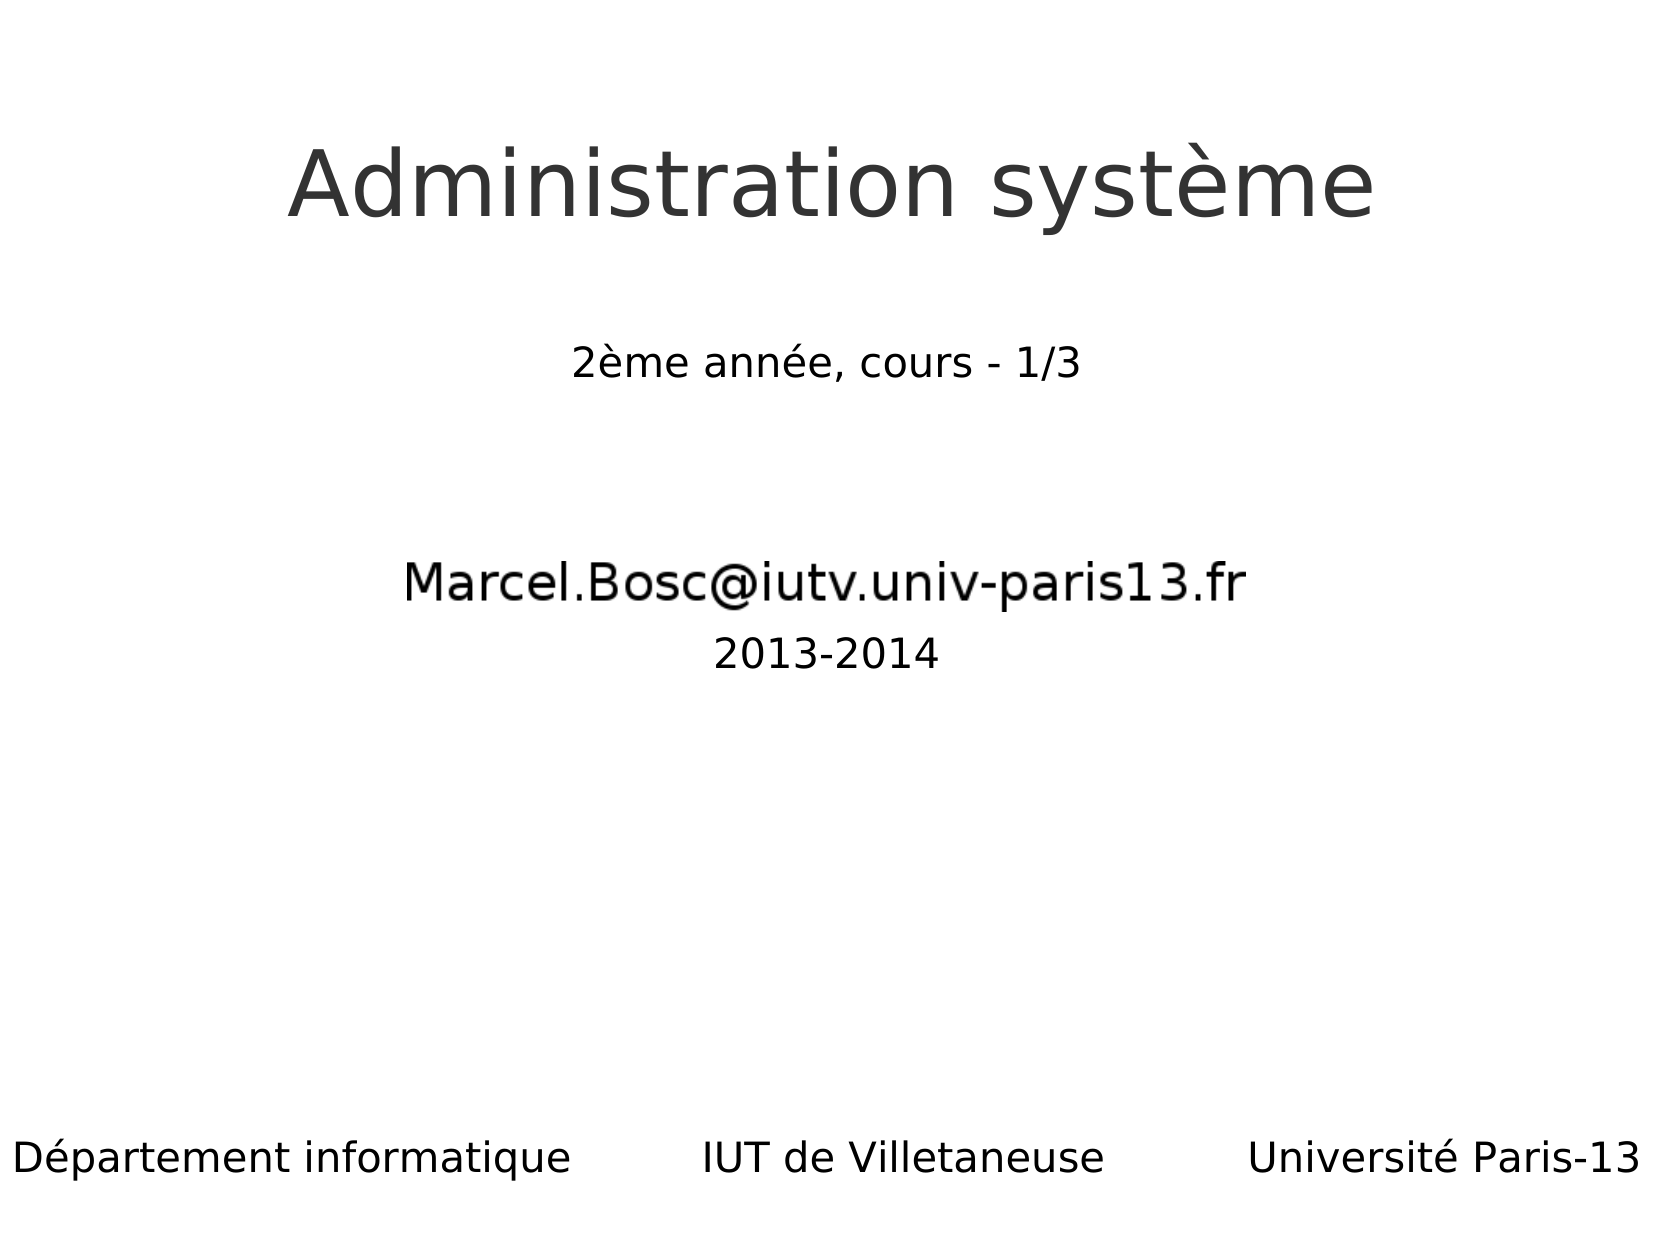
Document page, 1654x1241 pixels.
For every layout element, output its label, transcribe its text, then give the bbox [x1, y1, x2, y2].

text_box IUT de Villetaneuse [701, 1133, 1106, 1241]
text_box Université Paris-13 [1247, 1133, 1642, 1241]
title Administration système [142, 17, 1524, 245]
picture [407, 561, 1246, 612]
text_box 2ème année, cours - 1/3 [571, 338, 1083, 388]
text_box 2013-2014 [713, 630, 941, 679]
text_box Département informatique [11, 1133, 572, 1241]
